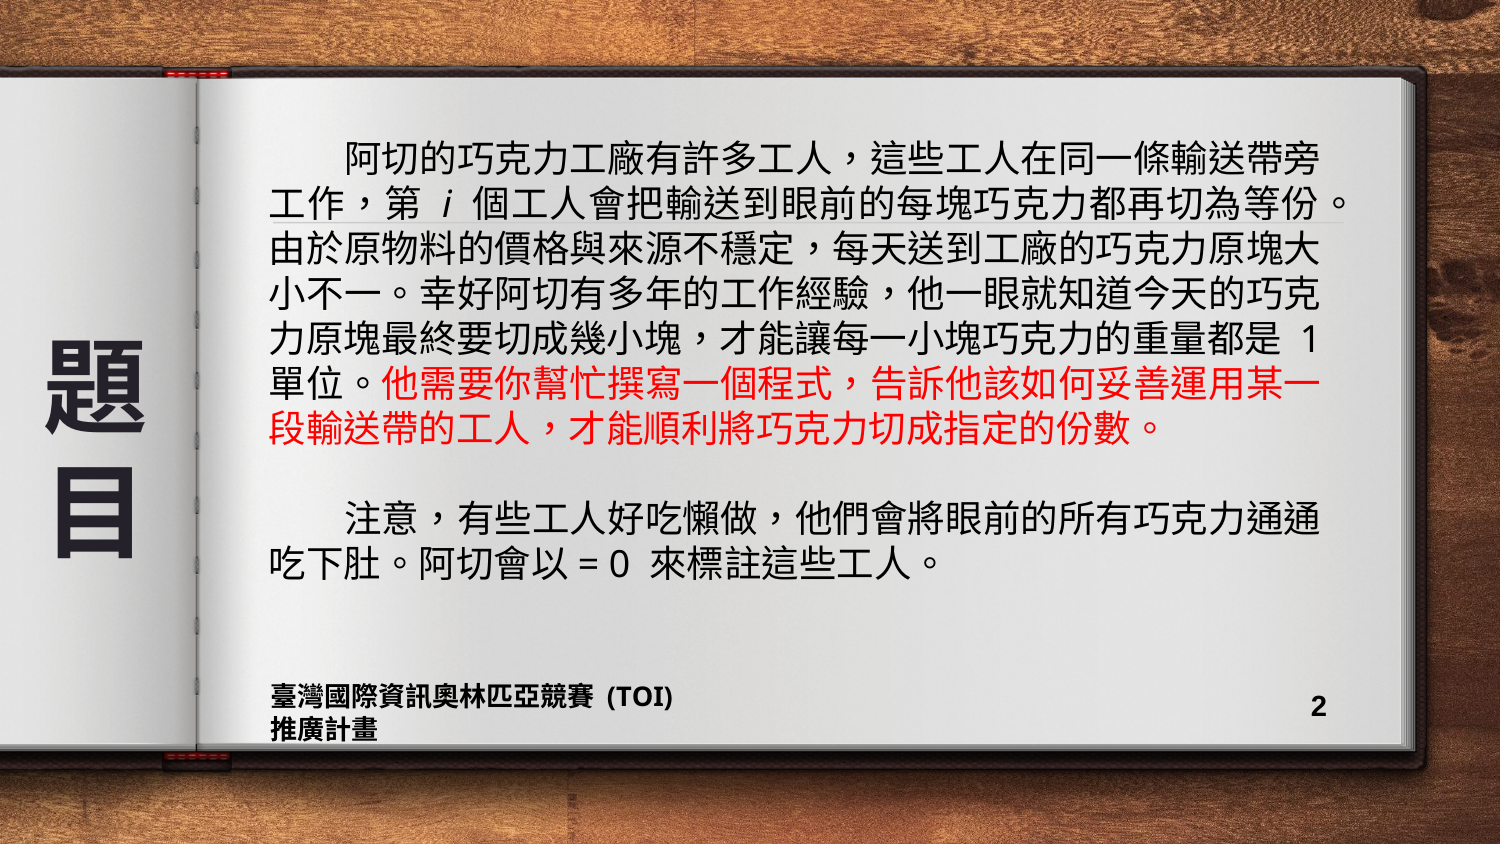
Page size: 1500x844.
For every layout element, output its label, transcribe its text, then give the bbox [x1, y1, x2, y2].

text_box 2 [1295, 672, 1386, 737]
text_box 阿切的巧克力工廠有許多工人，這些工人在同一條輸送帶旁工作，第 i 個工人會把輸送到眼前的每塊巧克力都再切為等份。由於原物料的價格與來源不穩定，每天送到工廠的巧克力原塊大小不一。幸好阿切有多年的工作經驗，他一眼就知道今天的巧克力原塊最終要切成幾小塊，才能讓每一小塊巧克力的重量都是 1 單位。他需要你幫忙撰寫一個程式，告訴他該如何妥善運用某一段輸送帶的工人，才能順利將巧克力切成指定的份數。 注意，有些工人好吃懶做，他們會將眼前的所有巧克力通通吃下肚。阿切會以= 0 來標註這些工人。 [254, 128, 1341, 672]
text_box 題 目 [28, 306, 210, 552]
